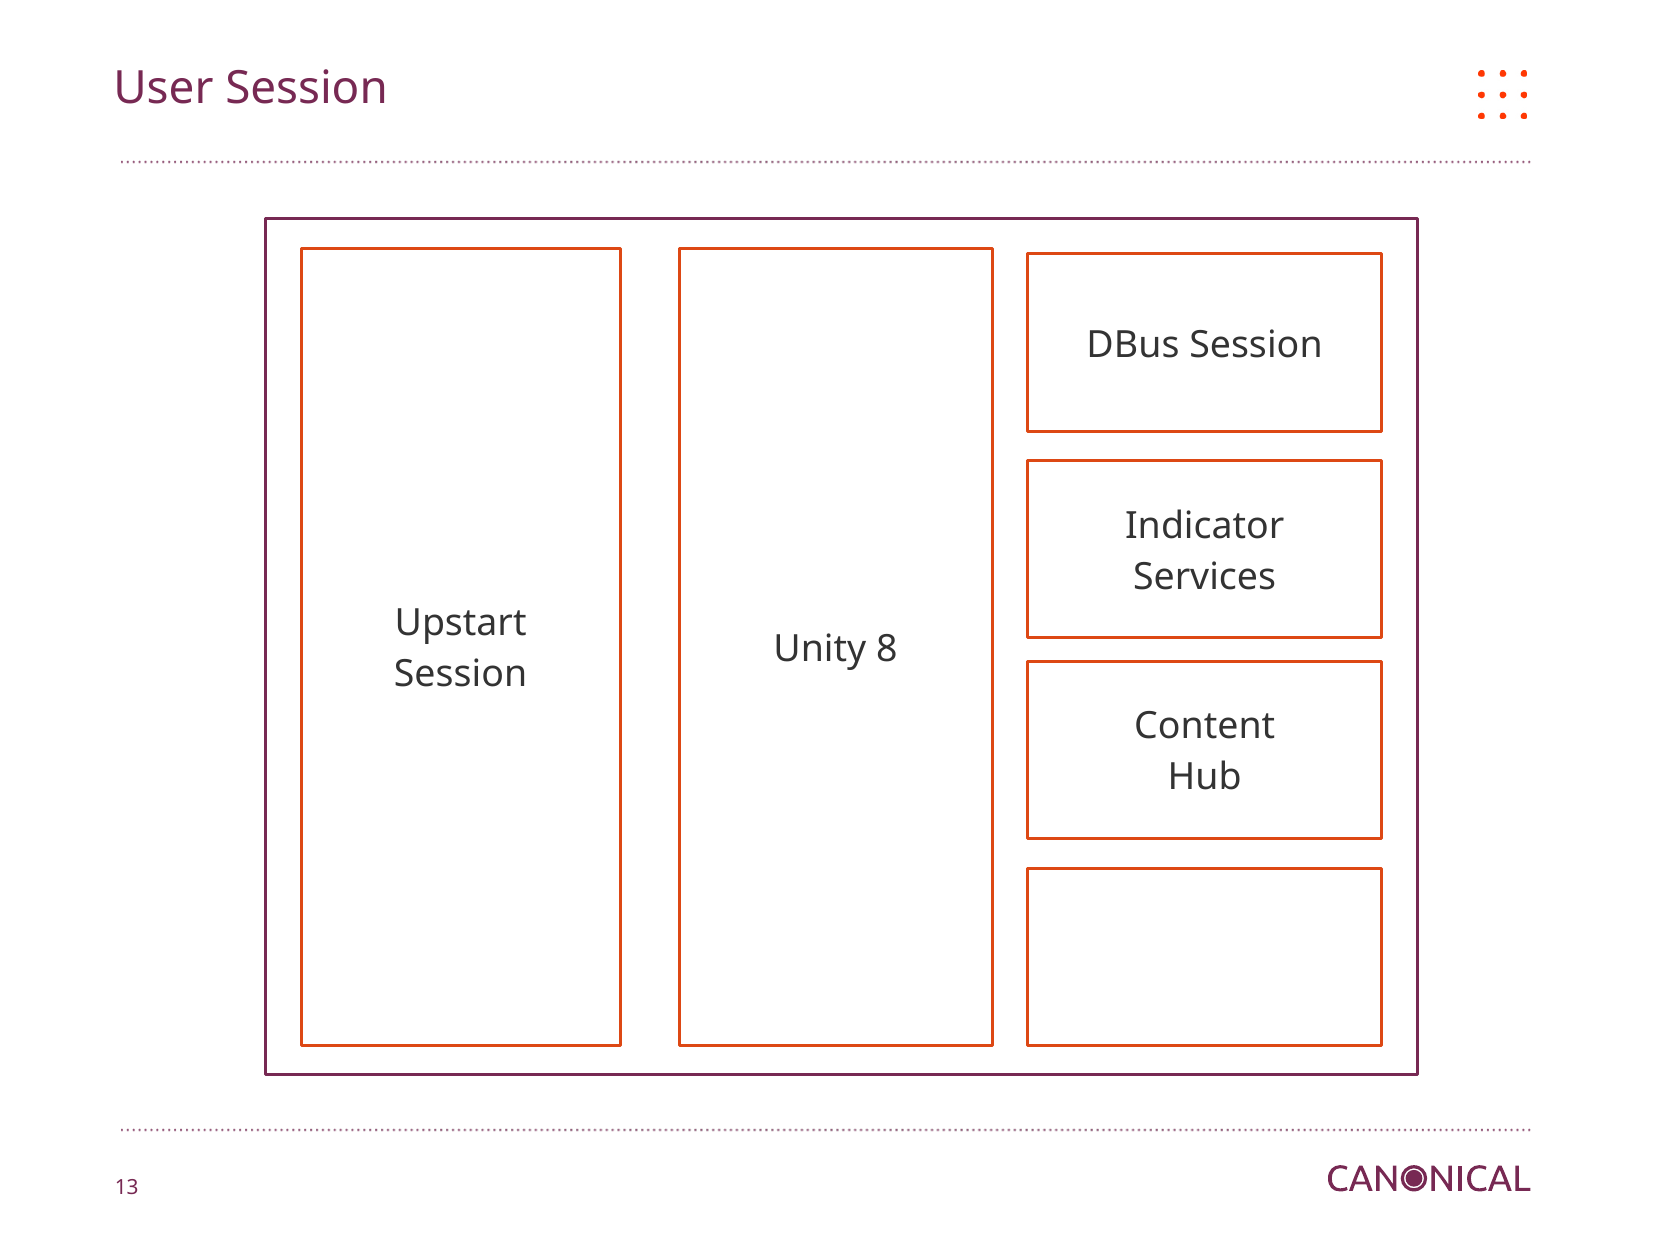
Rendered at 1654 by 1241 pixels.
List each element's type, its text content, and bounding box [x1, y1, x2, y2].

text_box DBus Session [1027, 253, 1382, 432]
title User Session [113, 64, 1382, 107]
text_box Upstart Session [301, 248, 621, 1046]
picture [1478, 70, 1527, 119]
picture [111, 1127, 1533, 1134]
text_box [265, 218, 1418, 1075]
text_box Indicator Services [1027, 460, 1382, 638]
text_box Unity 8 [679, 248, 993, 1046]
text_box Content Hub [1027, 661, 1382, 839]
picture [111, 159, 1533, 166]
